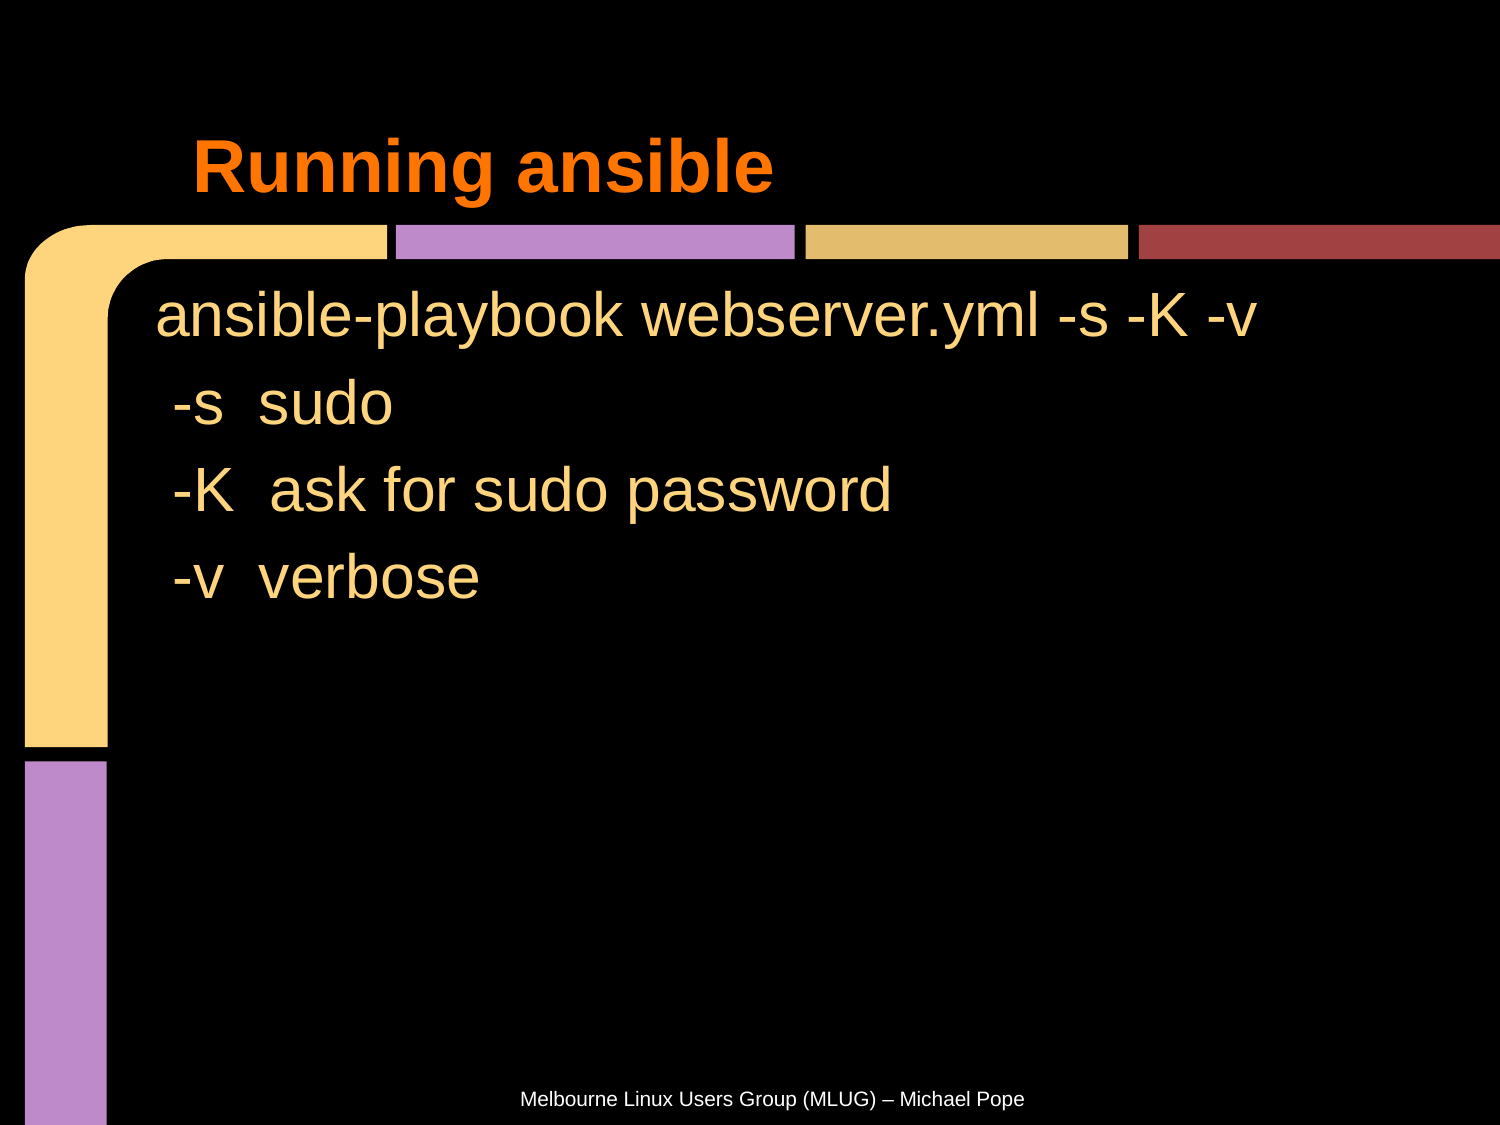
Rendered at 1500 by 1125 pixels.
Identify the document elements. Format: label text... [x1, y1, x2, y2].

list ansible-playbook webserver.yml -s -K -v -s sudo -K ask for sudo password -v verbose [140, 259, 1425, 1078]
title Running ansible [140, 35, 1425, 223]
